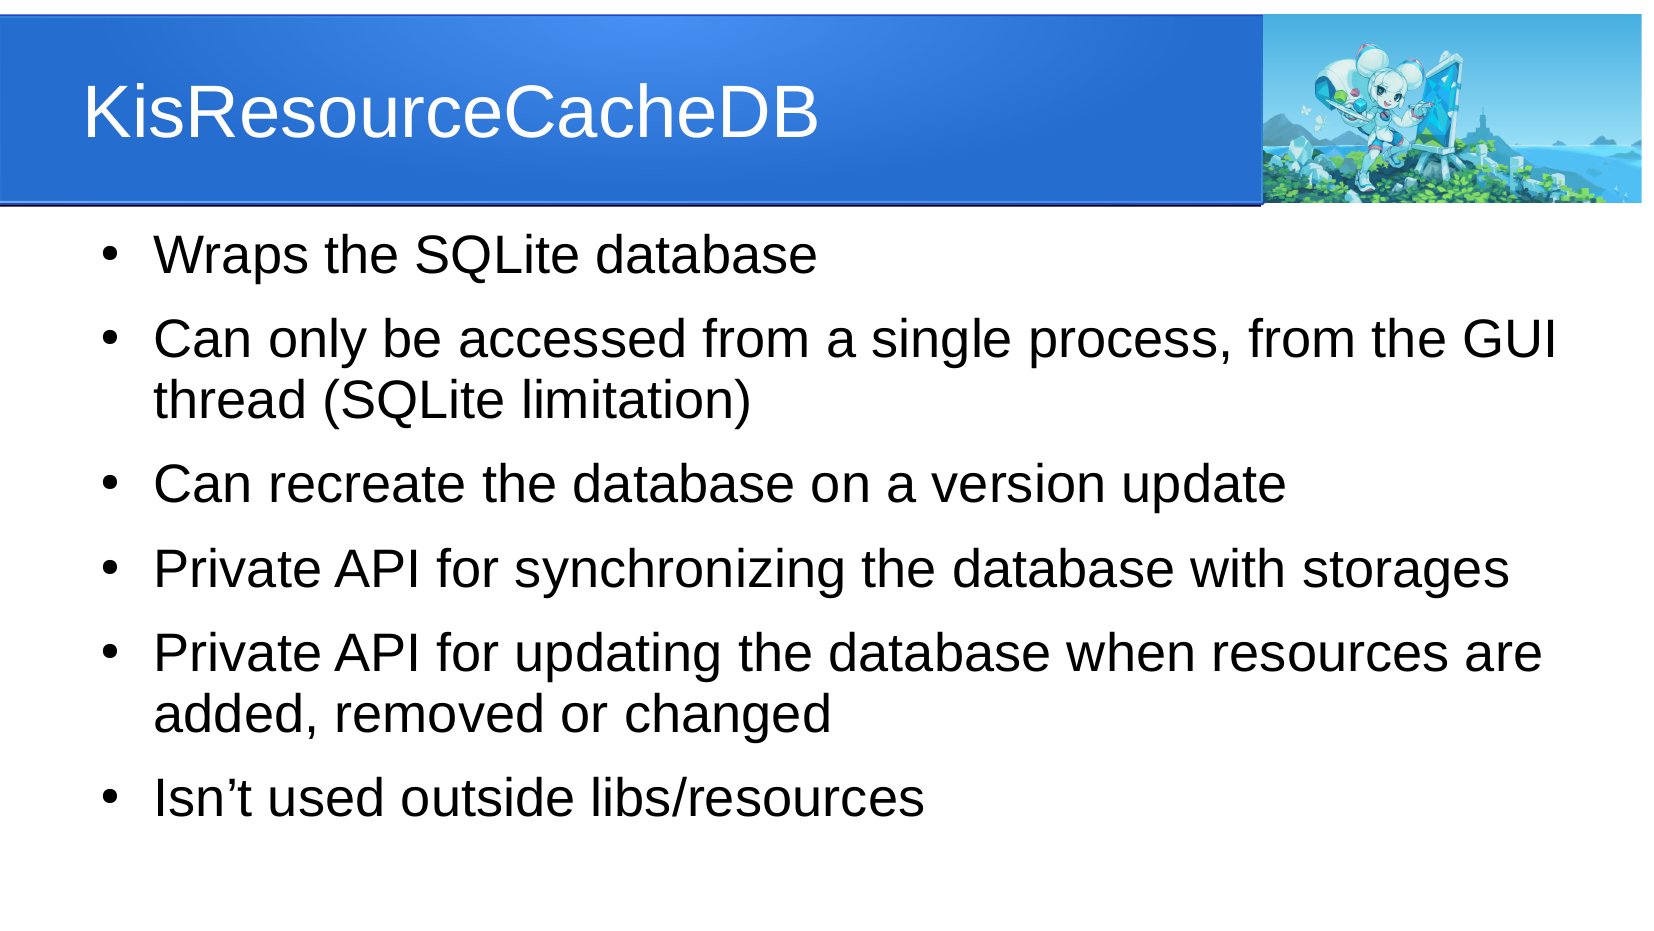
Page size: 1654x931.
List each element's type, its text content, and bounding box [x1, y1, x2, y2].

picture [1263, 14, 1642, 203]
list Wraps the SQLite database Can only be accessed from a single process, from the GUI thread (SQLite limitation) Can recreate the database on a version update Private API for synchronizing the database with storages Private API for updating the database when resources are added, removed or changed Isn’t used outside libs/resources [82, 224, 1571, 886]
title KisResourceCacheDB [82, 35, 1235, 189]
